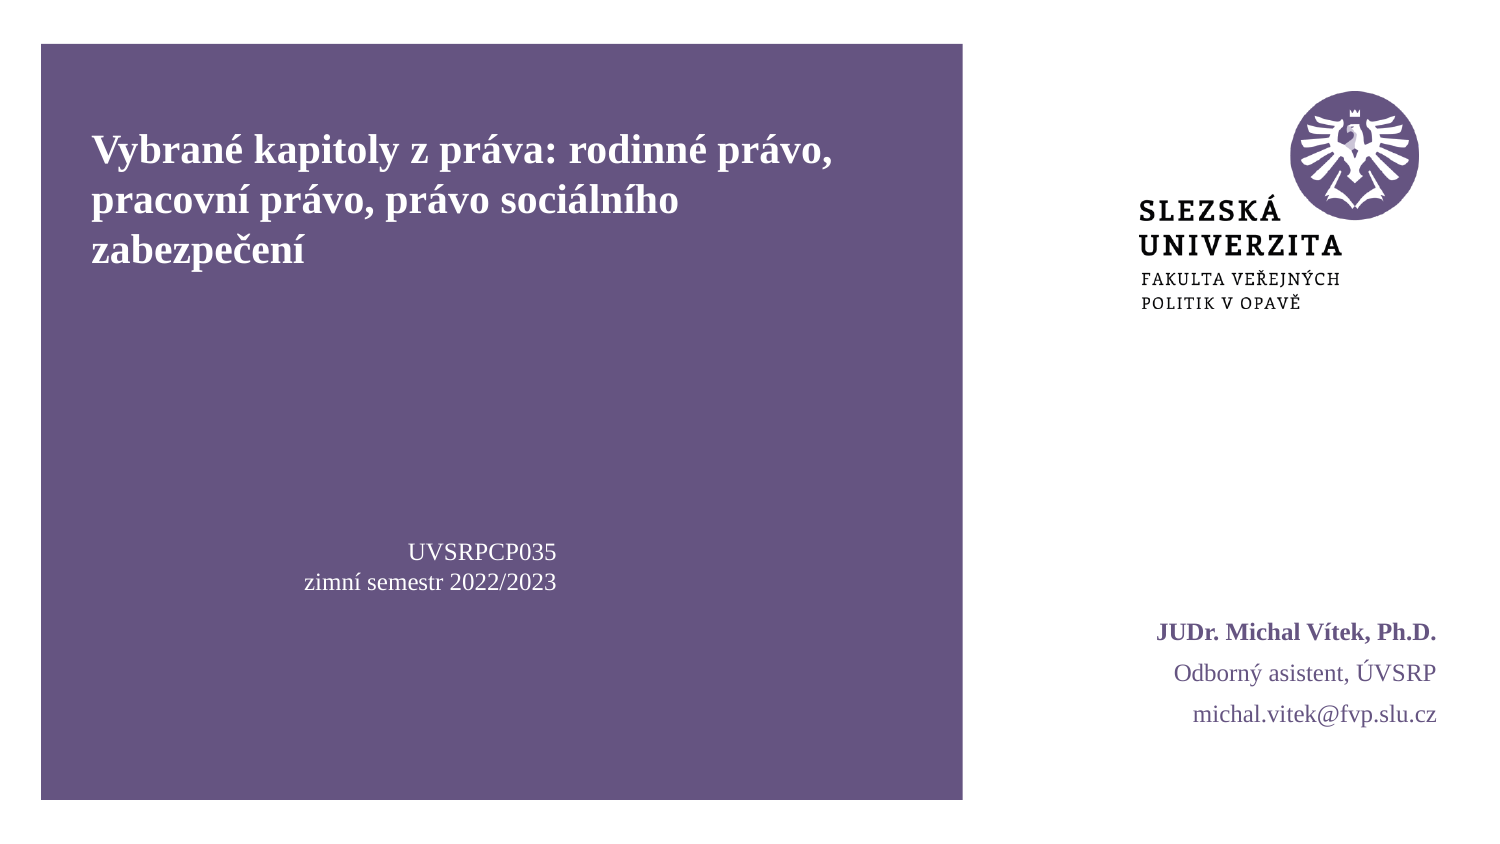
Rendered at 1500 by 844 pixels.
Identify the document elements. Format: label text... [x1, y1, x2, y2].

picture [1139, 91, 1419, 309]
title Vybrané kapitoly z práva: rodinné právo, pracovní právo, právo sociálního zabezpečení [76, 114, 916, 470]
text_box [41, 43, 963, 800]
text_box JUDr. Michal Vítek, Ph.D. Odborný asistent, ÚVSRP michal.vitek@fvp.slu.cz [1141, 610, 1472, 800]
subtitle UVSRPCP035 zimní semestr 2022/2023 [289, 528, 928, 753]
